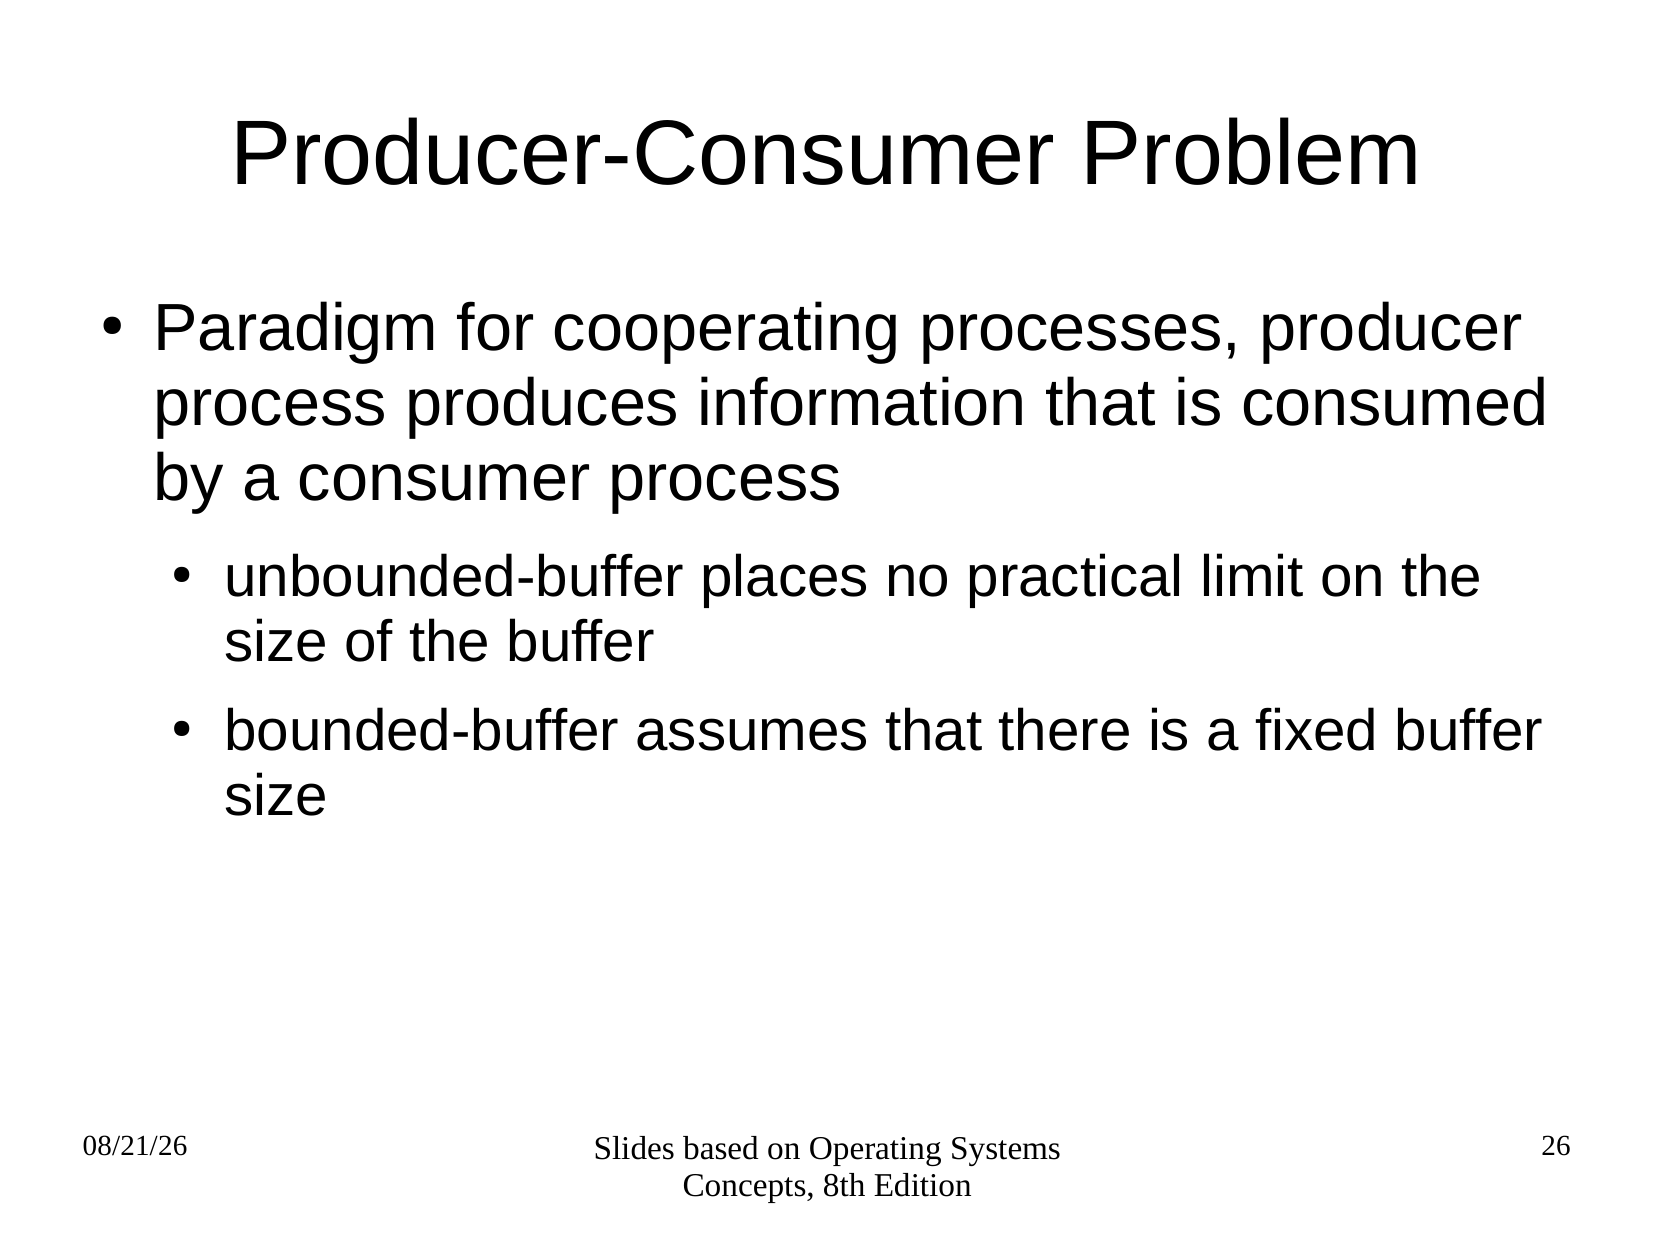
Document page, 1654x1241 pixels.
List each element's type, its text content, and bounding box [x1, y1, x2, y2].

list Paradigm for cooperating processes, producer process produces information that is consumed by a consumer process unbounded-buffer places no practical limit on the size of the buffer bounded-buffer assumes that there is a fixed buffer size [82, 290, 1571, 1109]
title Producer-Consumer Problem [82, 49, 1571, 257]
